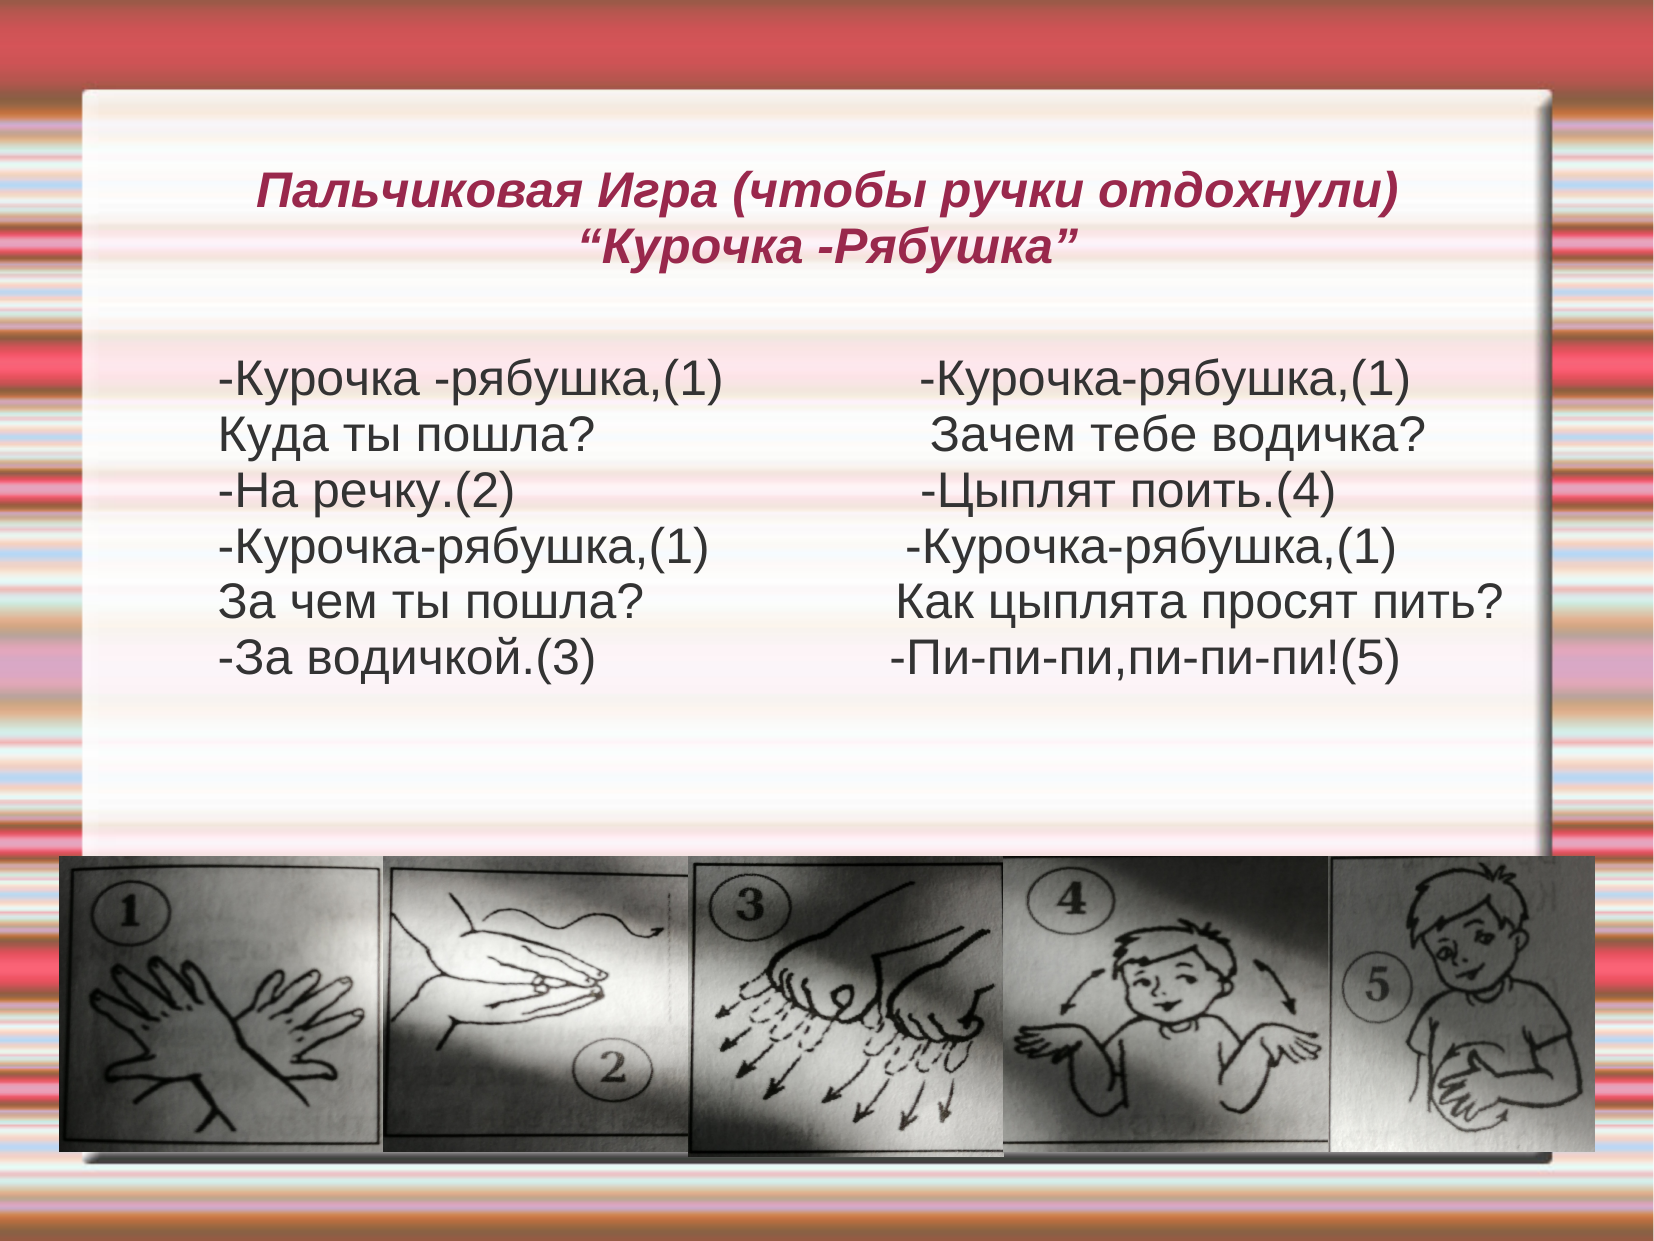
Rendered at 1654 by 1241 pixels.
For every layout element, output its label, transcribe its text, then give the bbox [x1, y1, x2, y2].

list -Курочка -рябушка,(1) -Курочка-рябушка,(1) Куда ты пошла? Зачем тебе водичка? -На речку.(2) -Цыплят поить.(4) -Курочка-рябушка,(1) -Курочка-рябушка,(1) За чем ты пошла? Как цыплята просят пить? -За водичкой.(3) -Пи-пи-пи,пи-пи-пи!(5) [134, 350, 1516, 856]
title Пальчиковая Игра (чтобы ручки отдохнули) “Курочка -Рябушка” [121, 114, 1534, 322]
picture [0, 0, 1654, 1241]
